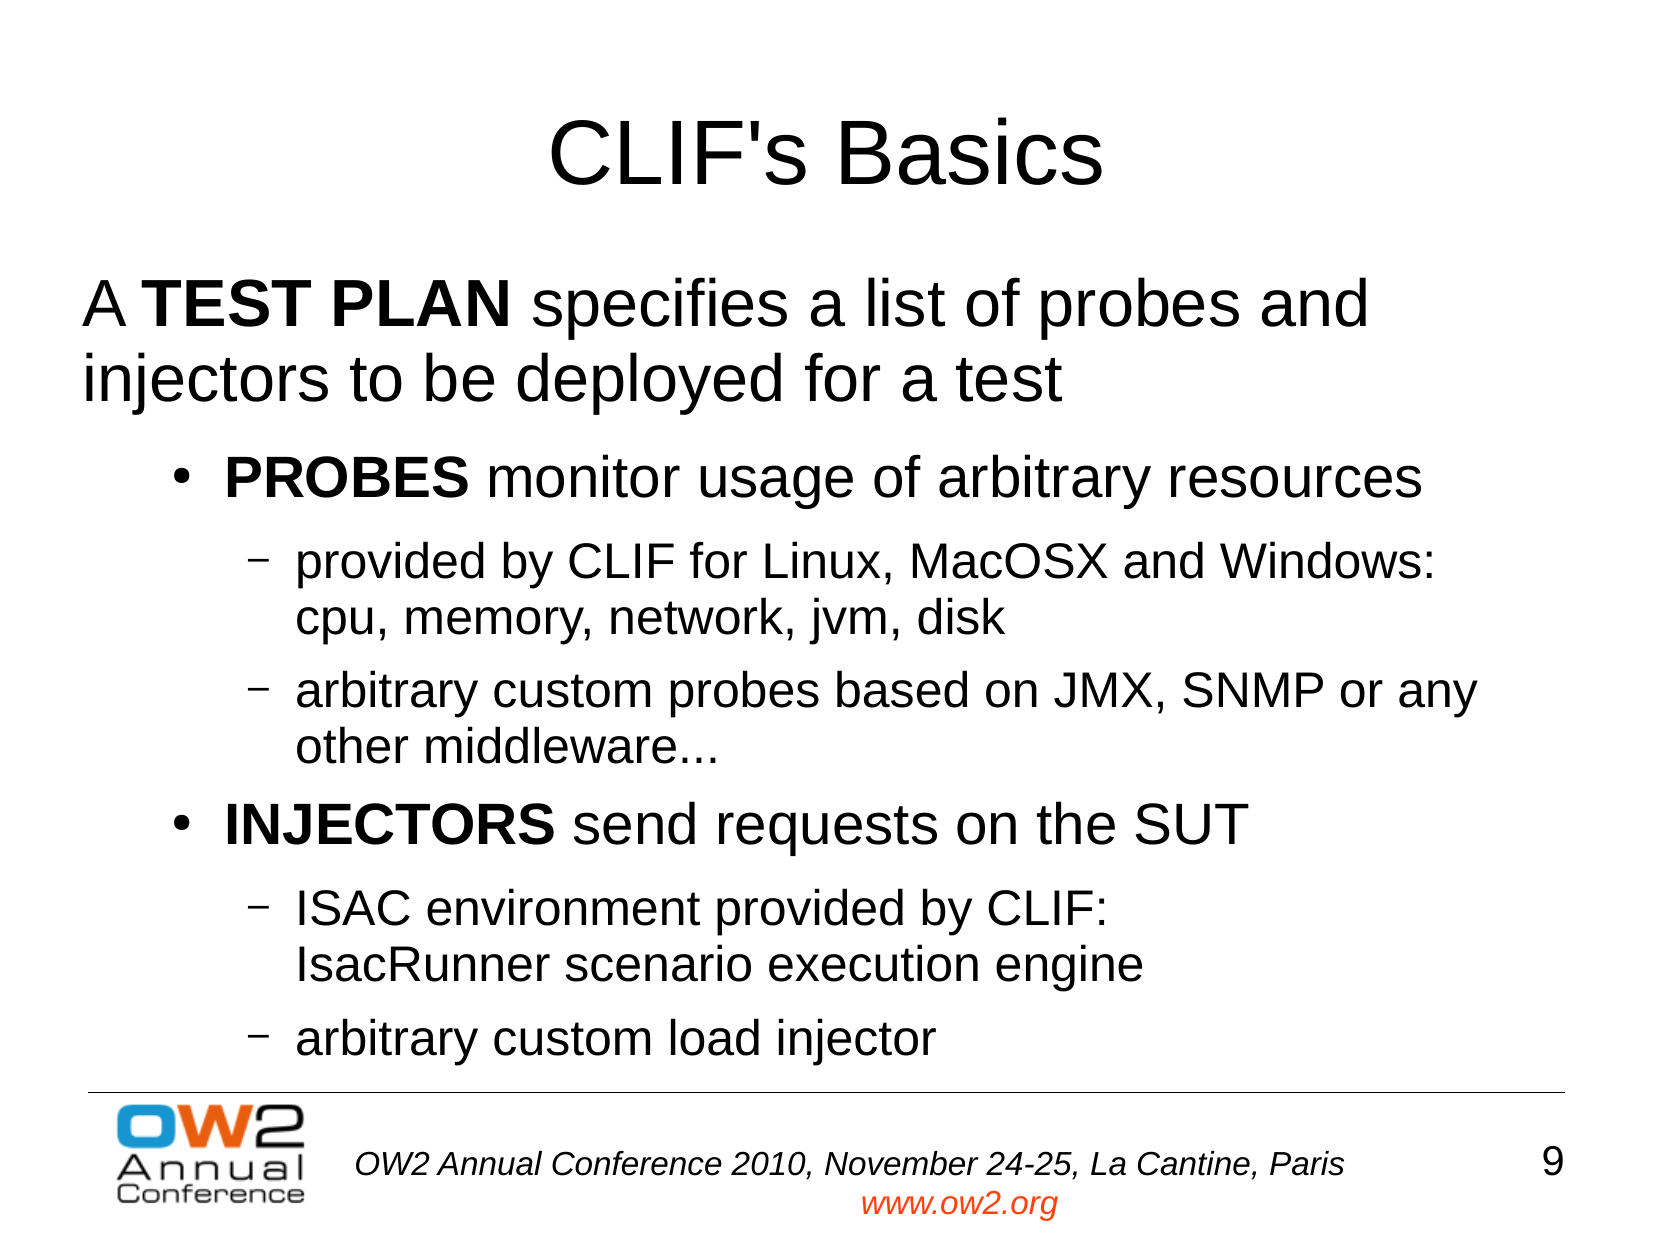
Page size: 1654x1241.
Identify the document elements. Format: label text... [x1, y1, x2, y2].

list A TEST PLAN specifies a list of probes and injectors to be deployed for a test PROBES monitor usage of arbitrary resources provided by CLIF for Linux, MacOSX and Windows: cpu, memory, network, jvm, disk arbitrary custom probes based on JMX, SNMP or any other middleware... INJECTORS send requests on the SUT ISAC environment provided by CLIF: IsacRunner scenario execution engine arbitrary custom load injector [82, 265, 1571, 1109]
picture [88, 1109, 333, 1213]
title CLIF's Basics [82, 49, 1571, 257]
